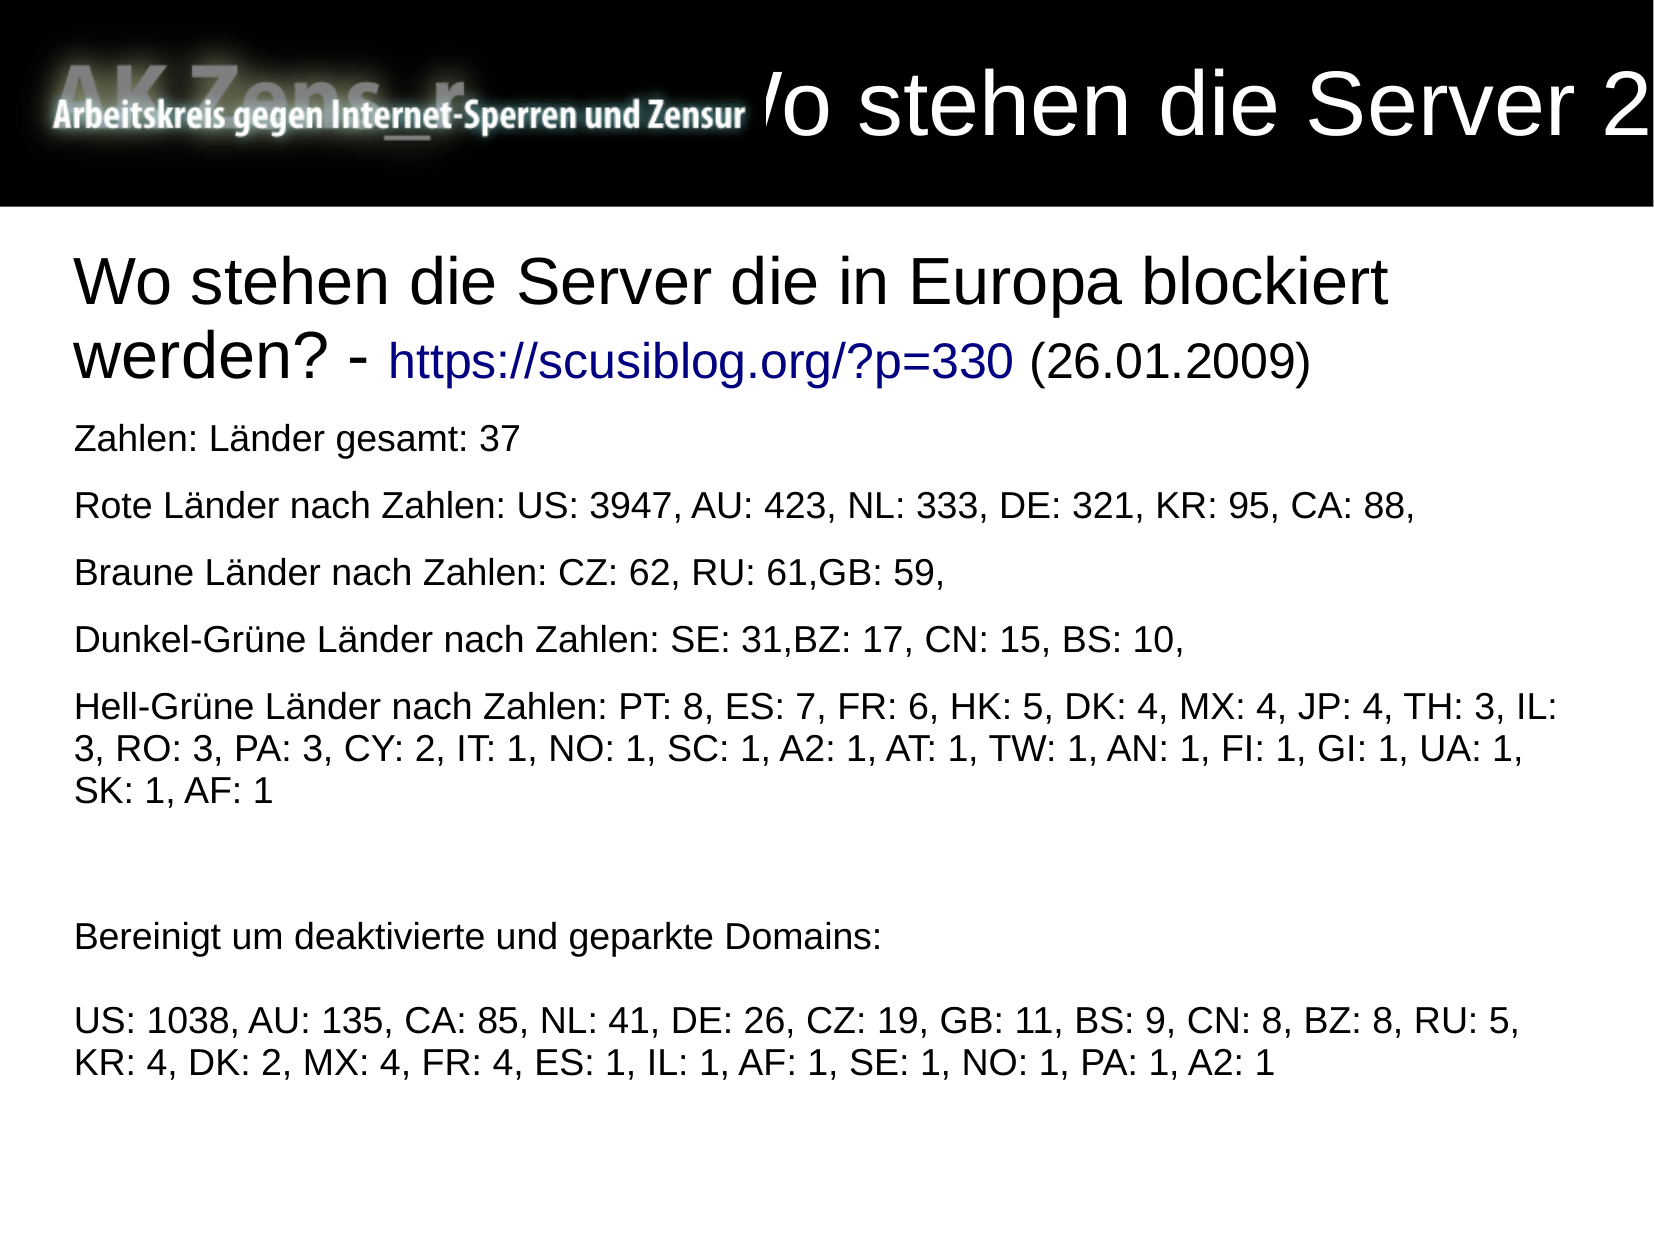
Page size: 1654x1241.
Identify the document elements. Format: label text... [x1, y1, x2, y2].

title Wo stehen die Server 2 [0, 0, 1654, 207]
text_box Wo stehen die Server die in Europa blockiert werden? - https://scusiblog.org/?p=330 (26.01.2009) Zahlen: Länder gesamt: 37 Rote Länder nach Zahlen: US: 3947, AU: 423, NL: 333, DE: 321, KR: 95, CA: 88, Braune Länder nach Zahlen: CZ: 62, RU: 61,GB: 59, Dunkel-Grüne Länder nach Zahlen: SE: 31,BZ: 17, CN: 15, BS: 10, Hell-Grüne Länder nach Zahlen: PT: 8, ES: 7, FR: 6, HK: 5, DK: 4, MX: 4, JP: 4, TH: 3, IL: 3, RO: 3, PA: 3, CY: 2, IT: 1, NO: 1, SC: 1, A2: 1, AT: 1, TW: 1, AN: 1, FI: 1, GI: 1, UA: 1, SK: 1, AF: 1 Bereinigt um deaktivierte und geparkte Domains: US: 1038, AU: 135, CA: 85, NL: 41, DE: 26, CZ: 19, GB: 11, BS: 9, CN: 8, BZ: 8, RU: 5, KR: 4, DK: 2, MX: 4, FR: 4, ES: 1, IL: 1, AF: 1, SE: 1, NO: 1, PA: 1, A2: 1 [59, 236, 1595, 1241]
picture [0, 0, 766, 204]
